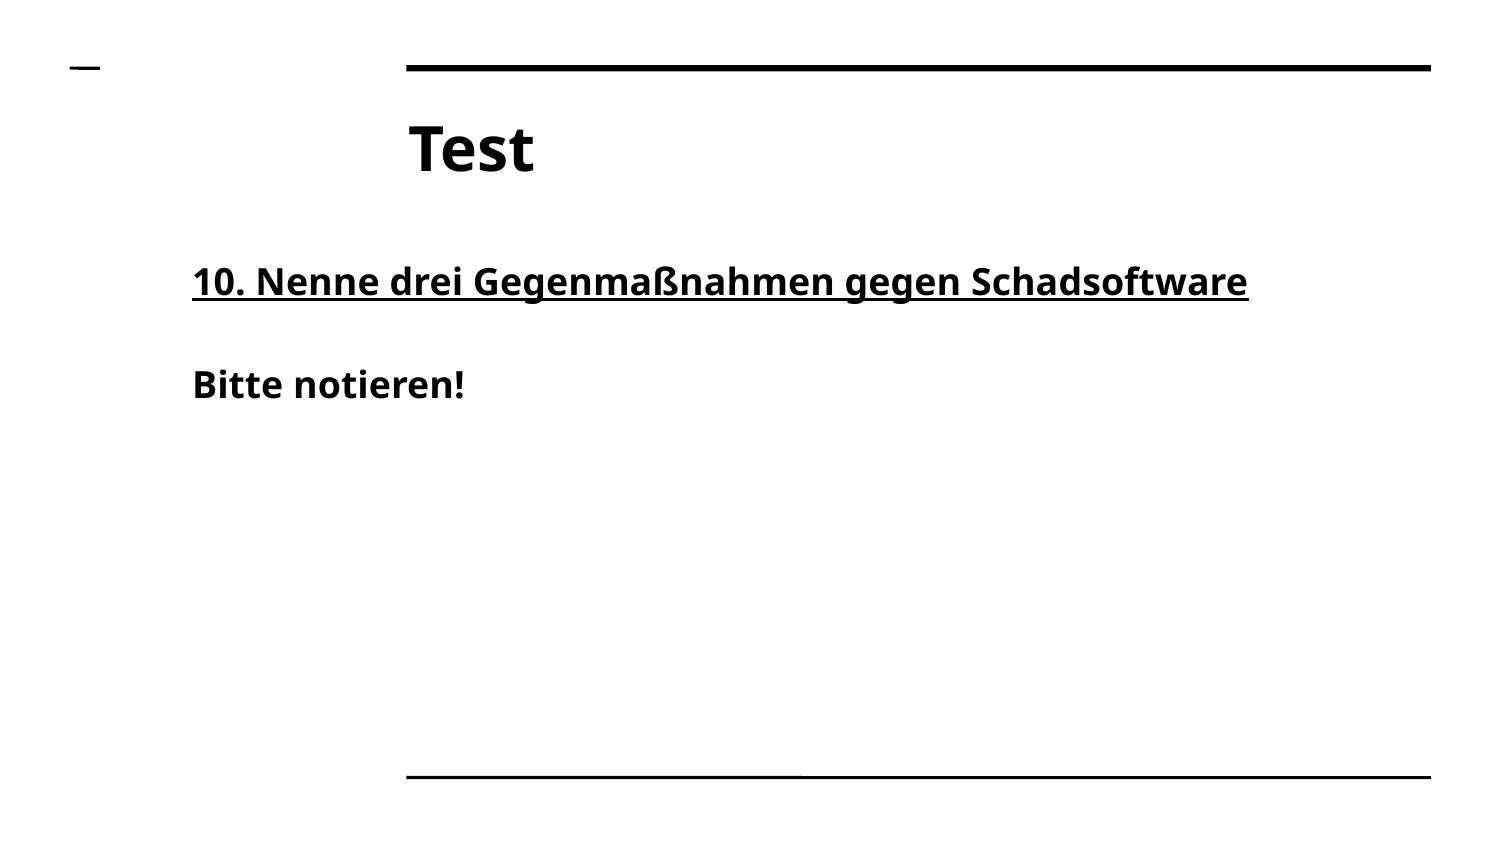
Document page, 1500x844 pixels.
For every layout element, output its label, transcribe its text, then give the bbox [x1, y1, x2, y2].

list 10. Nenne drei Gegenmaßnahmen gegen Schadsoftware Bitte notieren! [177, 236, 1500, 729]
title Test [393, 94, 1431, 199]
